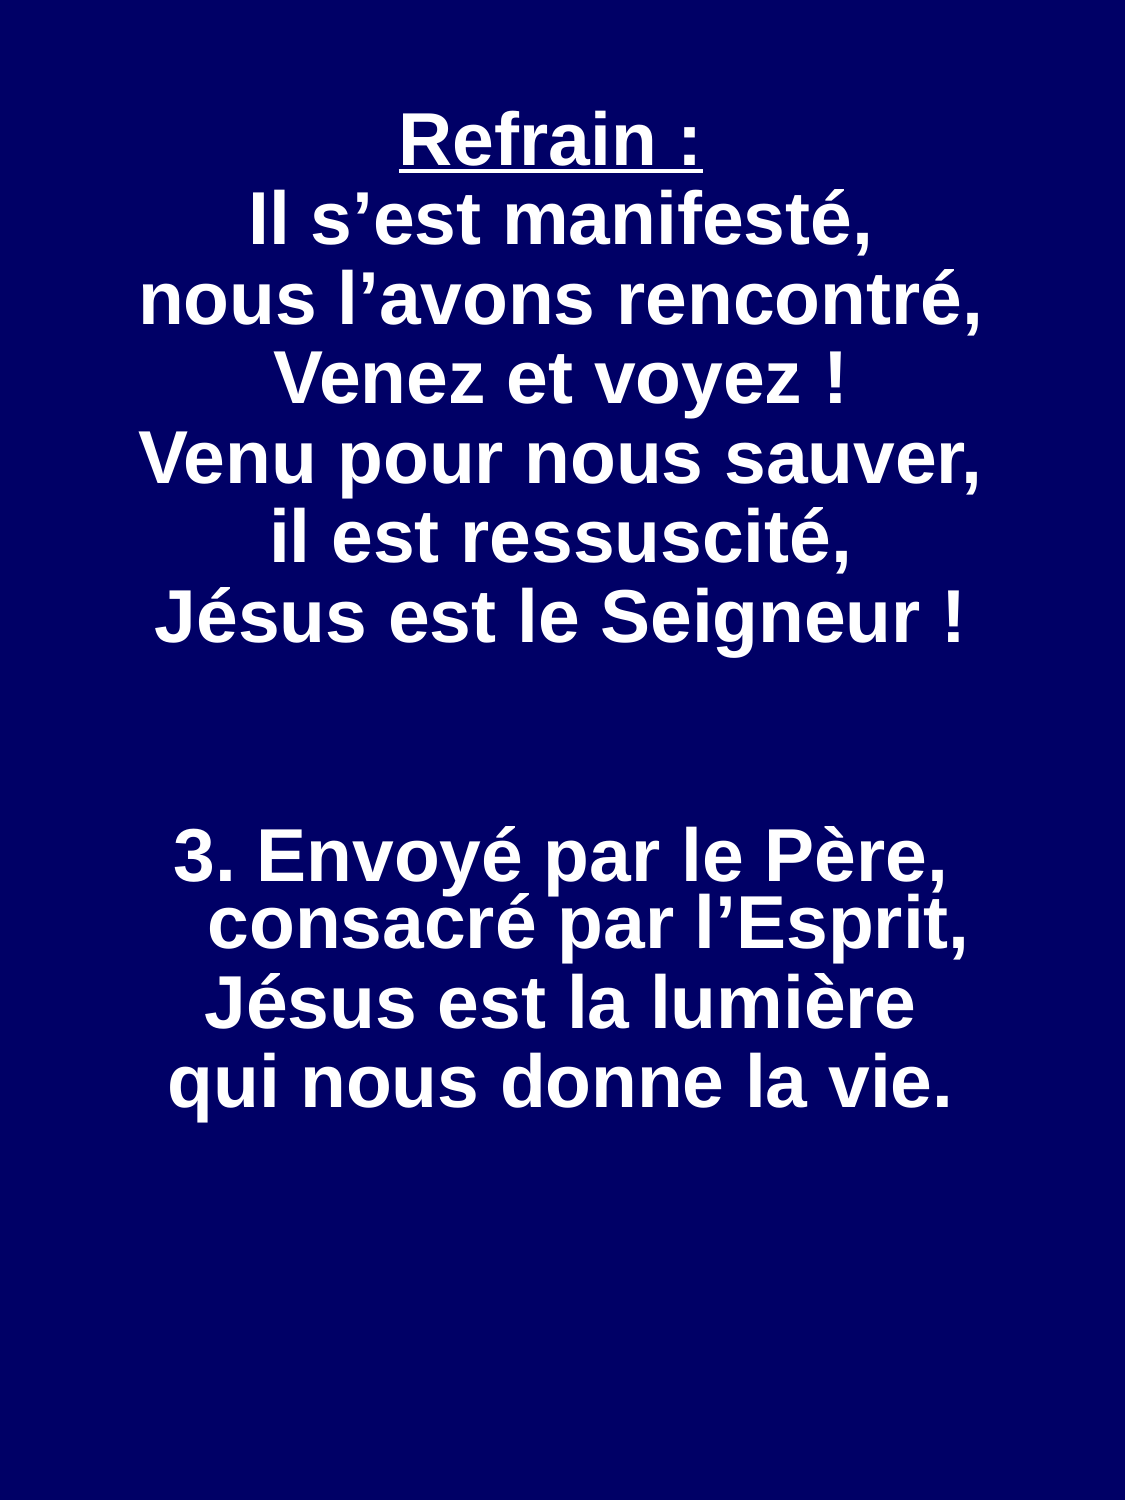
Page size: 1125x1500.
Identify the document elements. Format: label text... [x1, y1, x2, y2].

text_box Refrain : Il s’est manifesté, nous l’avons rencontré, Venez et voyez ! Venu pour nous sauver, il est ressuscité, Jésus est le Seigneur ! 3. Envoyé par le Père, consacré par l’Esprit, Jésus est la lumière qui nous donne la vie. [11, 35, 1111, 1441]
